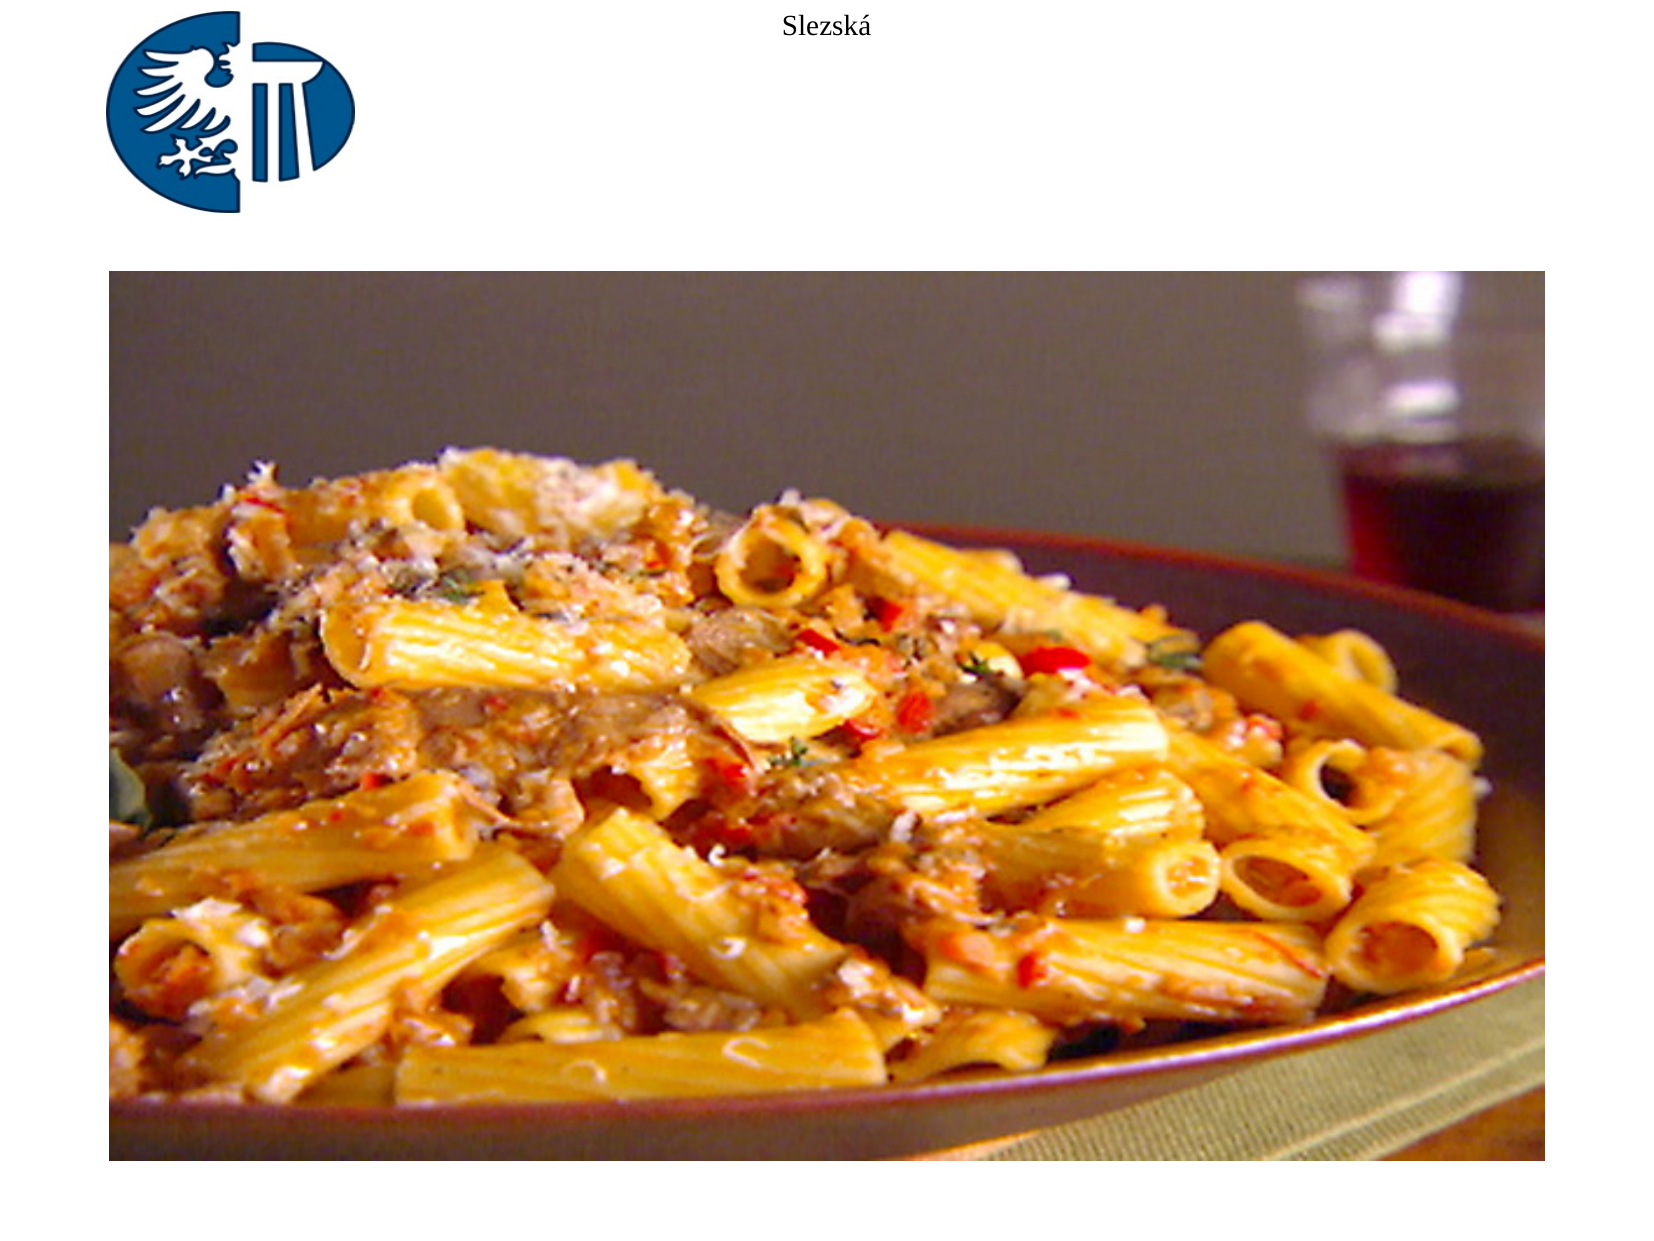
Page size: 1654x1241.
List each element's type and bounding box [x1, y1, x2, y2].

picture [109, 271, 1545, 1161]
picture [106, 11, 355, 213]
